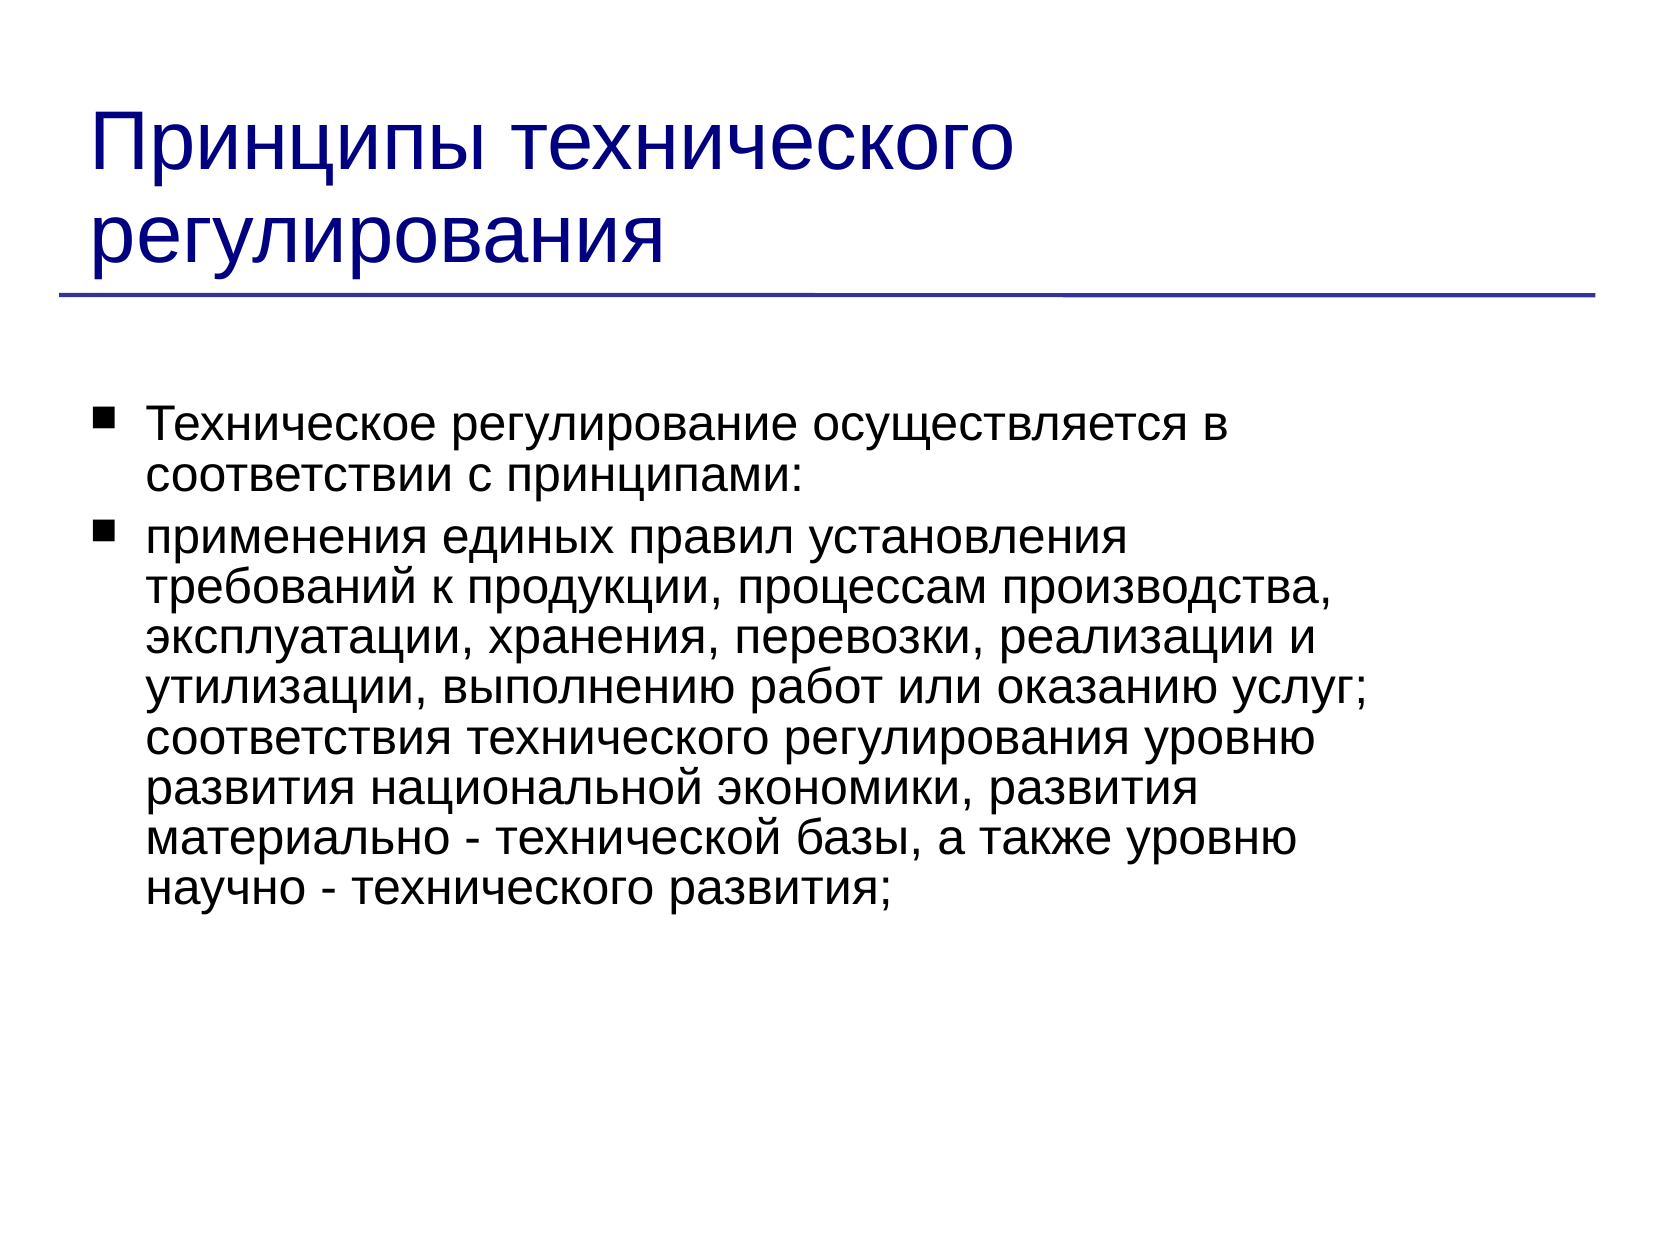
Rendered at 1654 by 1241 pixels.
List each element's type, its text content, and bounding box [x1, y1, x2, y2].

title Принципы технического регулирования [75, 75, 1426, 293]
list Техническое регулирование осуществляется в соответствии с принципами: применения единых правил установления требований к продукции, процессам производства, эксплуатации, хранения, перевозки, реализации и утилизации, выполнению работ или оказанию услуг; соответствия технического регулирования уровню развития национальной экономики, развития материально - технической базы, а также уровню научно - технического развития; [75, 324, 1426, 963]
